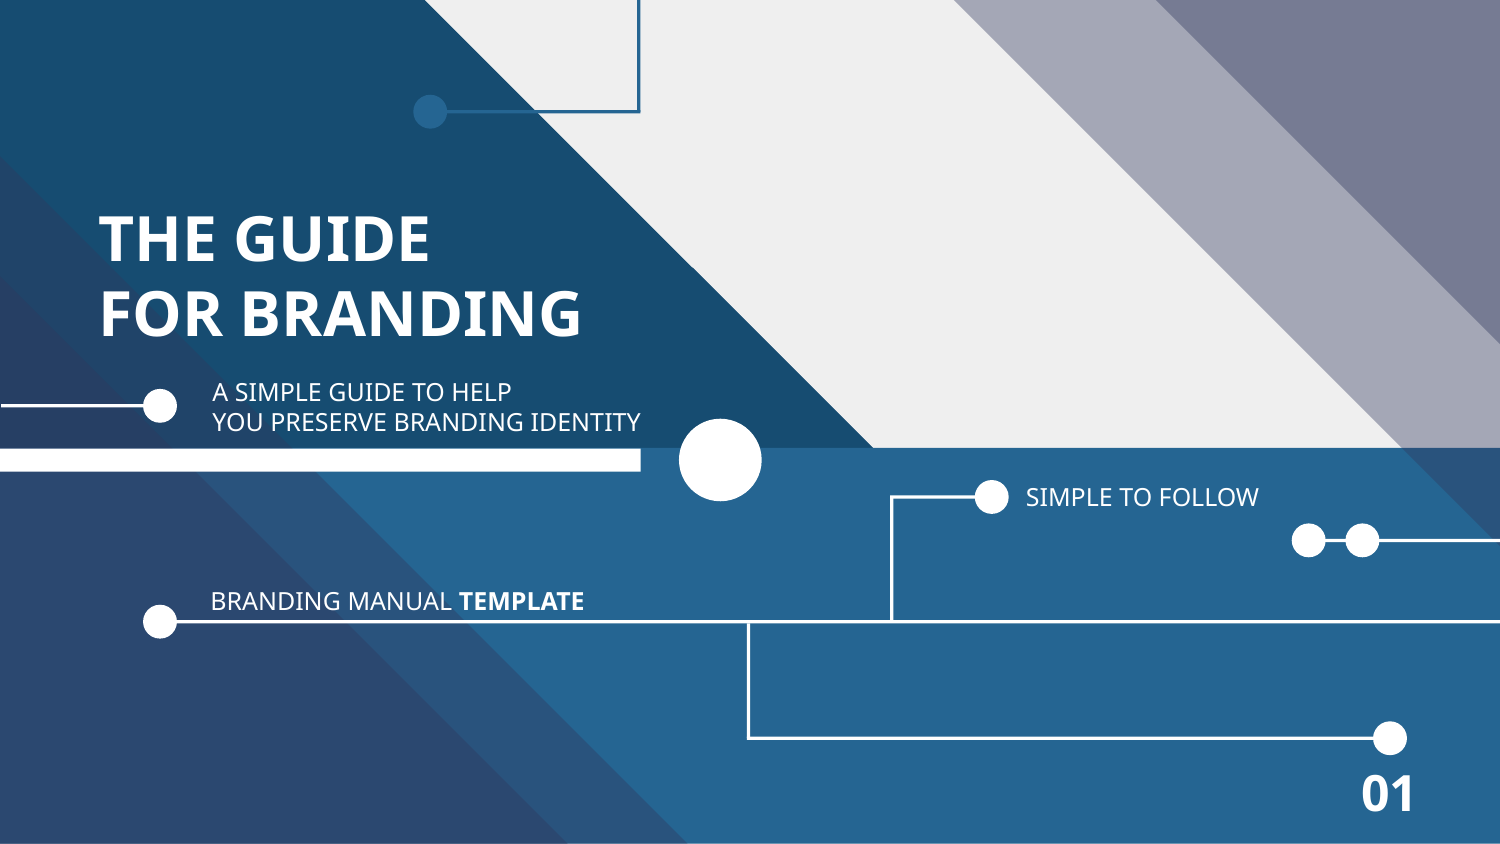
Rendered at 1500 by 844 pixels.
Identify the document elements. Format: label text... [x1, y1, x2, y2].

subtitle A SIMPLE GUIDE TO HELP YOU PRESERVE BRANDING IDENTITY [197, 361, 672, 448]
subtitle BRANDING MANUAL TEMPLATE [185, 570, 610, 616]
title THE GUIDE FOR BRANDING [83, 171, 615, 364]
text_box [0, 0, 1500, 844]
text_box SIMPLE TO FOLLOW [1010, 466, 1411, 528]
text_box 01 [1325, 764, 1455, 819]
